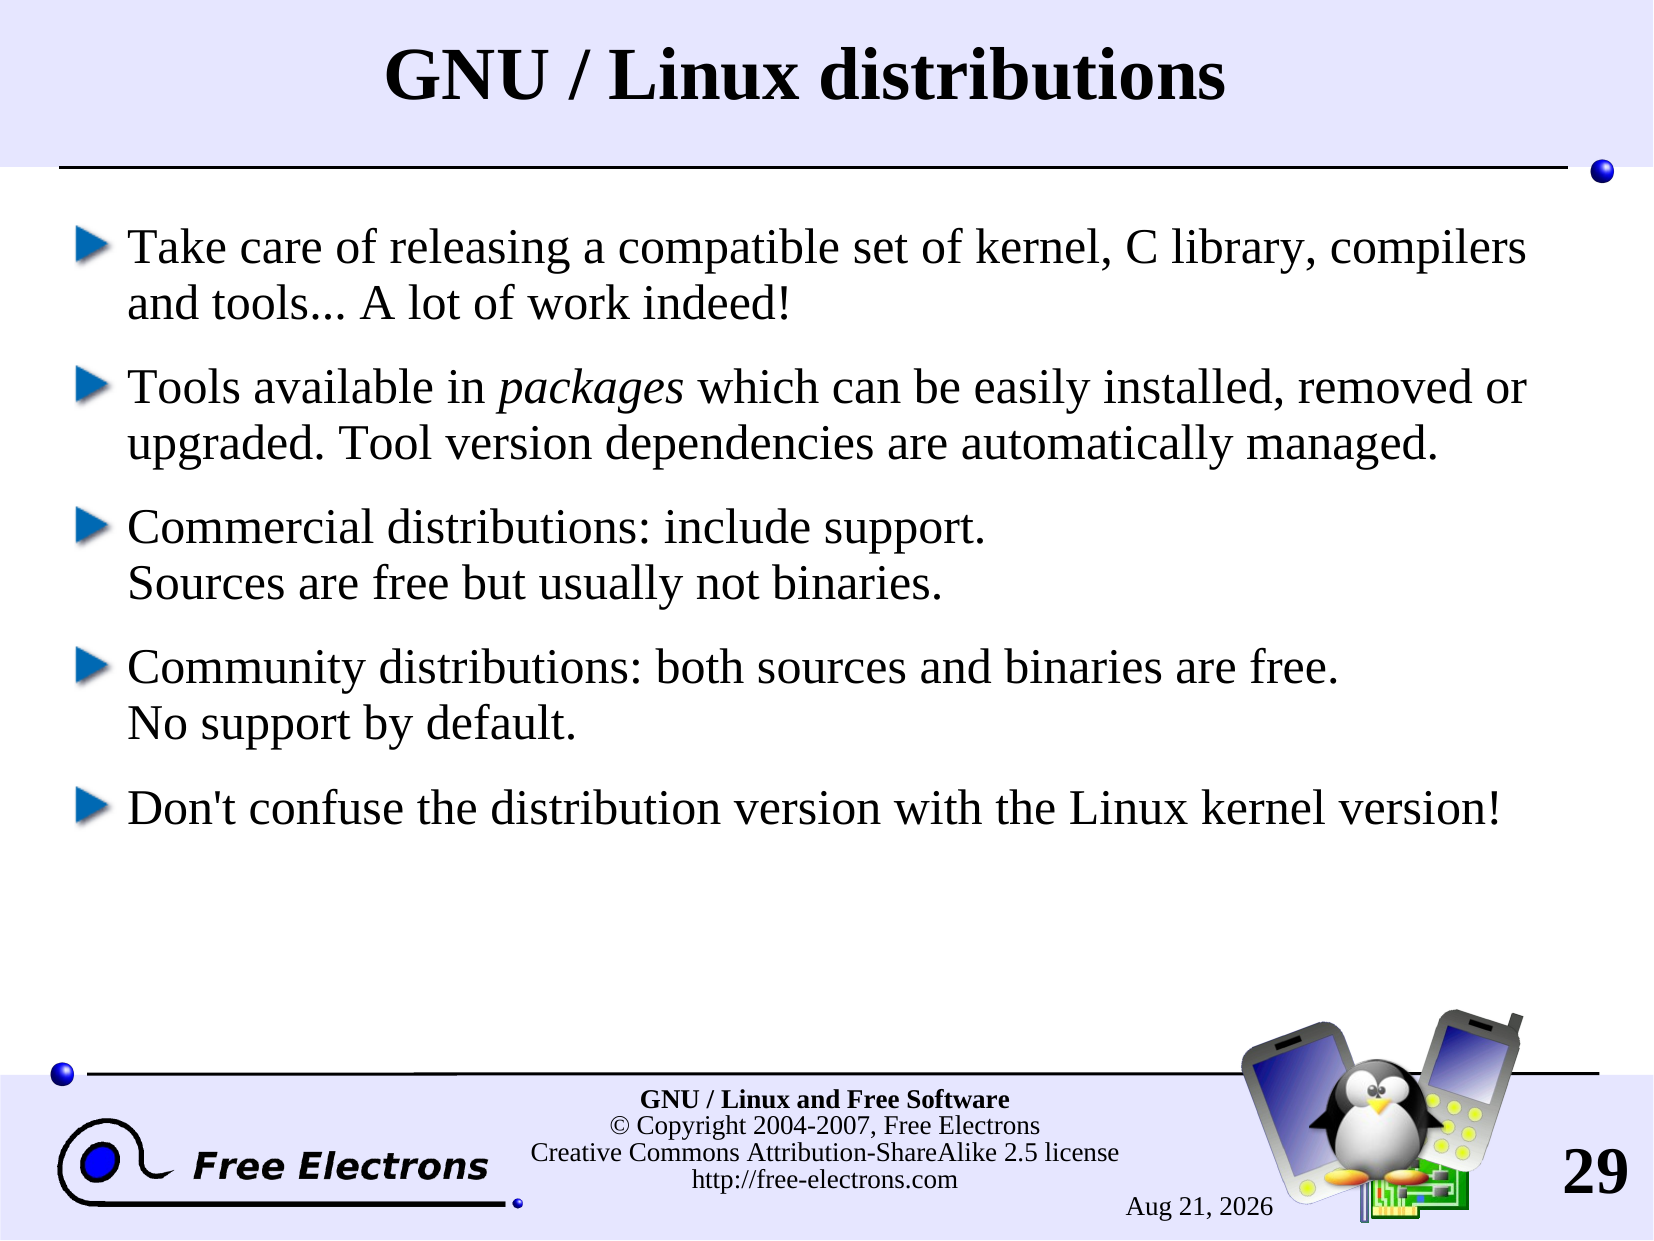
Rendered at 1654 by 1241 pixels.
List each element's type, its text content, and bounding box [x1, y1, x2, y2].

picture [1225, 1029, 1533, 1241]
picture [50, 1107, 527, 1216]
list Take care of releasing a compatible set of kernel, C library, compilers and tools... A lot of work indeed! Tools available in packages which can be easily installed, removed or upgraded. Tool version dependencies are automatically managed. Commercial distributions: include support. Sources are free but usually not binaries. Community distributions: both sources and binaries are free. No support by default. Don't confuse the distribution version with the Linux kernel version! [56, 219, 1574, 1029]
title GNU / Linux distributions [60, 12, 1551, 138]
